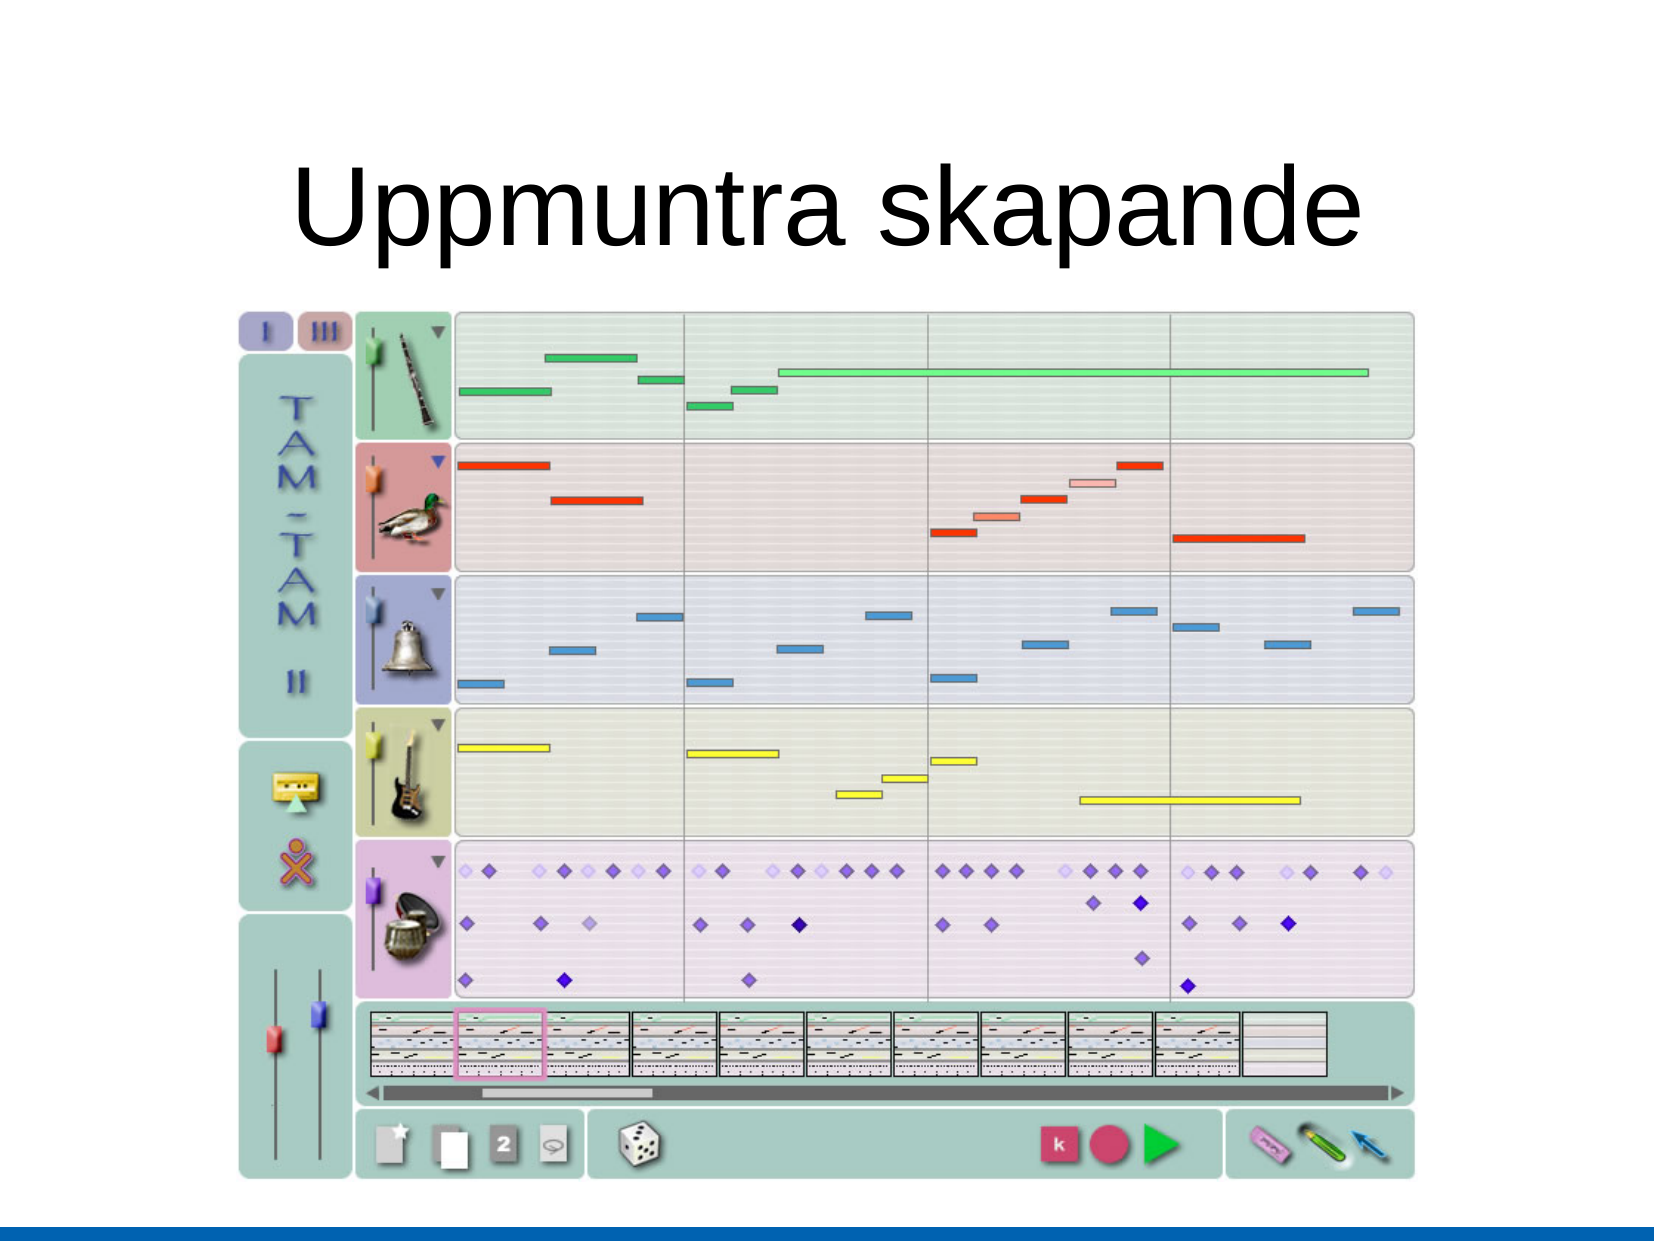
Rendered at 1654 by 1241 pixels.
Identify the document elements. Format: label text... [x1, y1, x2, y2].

picture [236, 310, 1418, 1182]
title Uppmuntra skapande [121, 102, 1534, 310]
